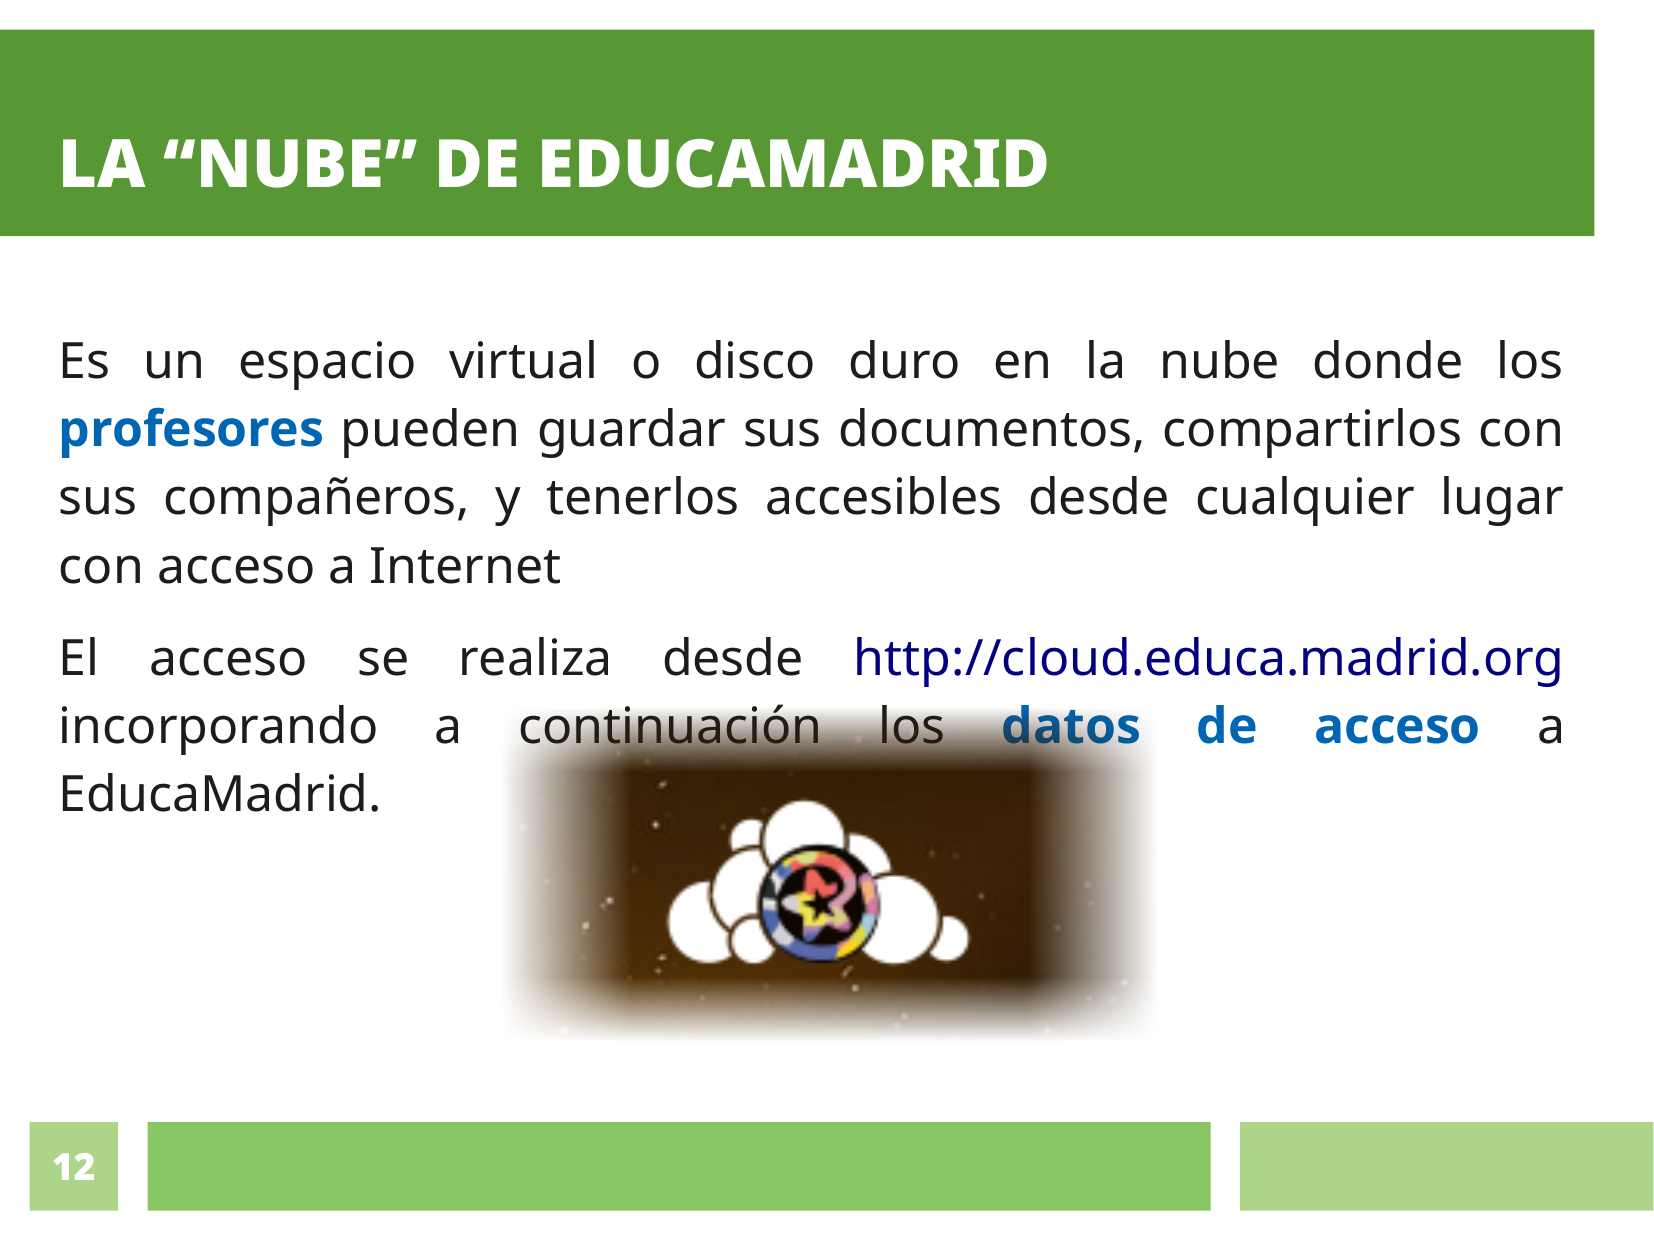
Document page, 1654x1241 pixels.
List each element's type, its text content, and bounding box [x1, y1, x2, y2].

picture [500, 706, 1161, 1045]
title LA “NUBE” DE EDUCAMADRID [59, 59, 1595, 207]
list Es un espacio virtual o disco duro en la nube donde los profesores pueden guardar sus documentos, compartirlos con sus compañeros, y tenerlos accesibles desde cualquier lugar con acceso a Internet El acceso se realiza desde http://cloud.educa.madrid.org incorporando a continuación los datos de acceso a EducaMadrid. [59, 324, 1565, 1093]
